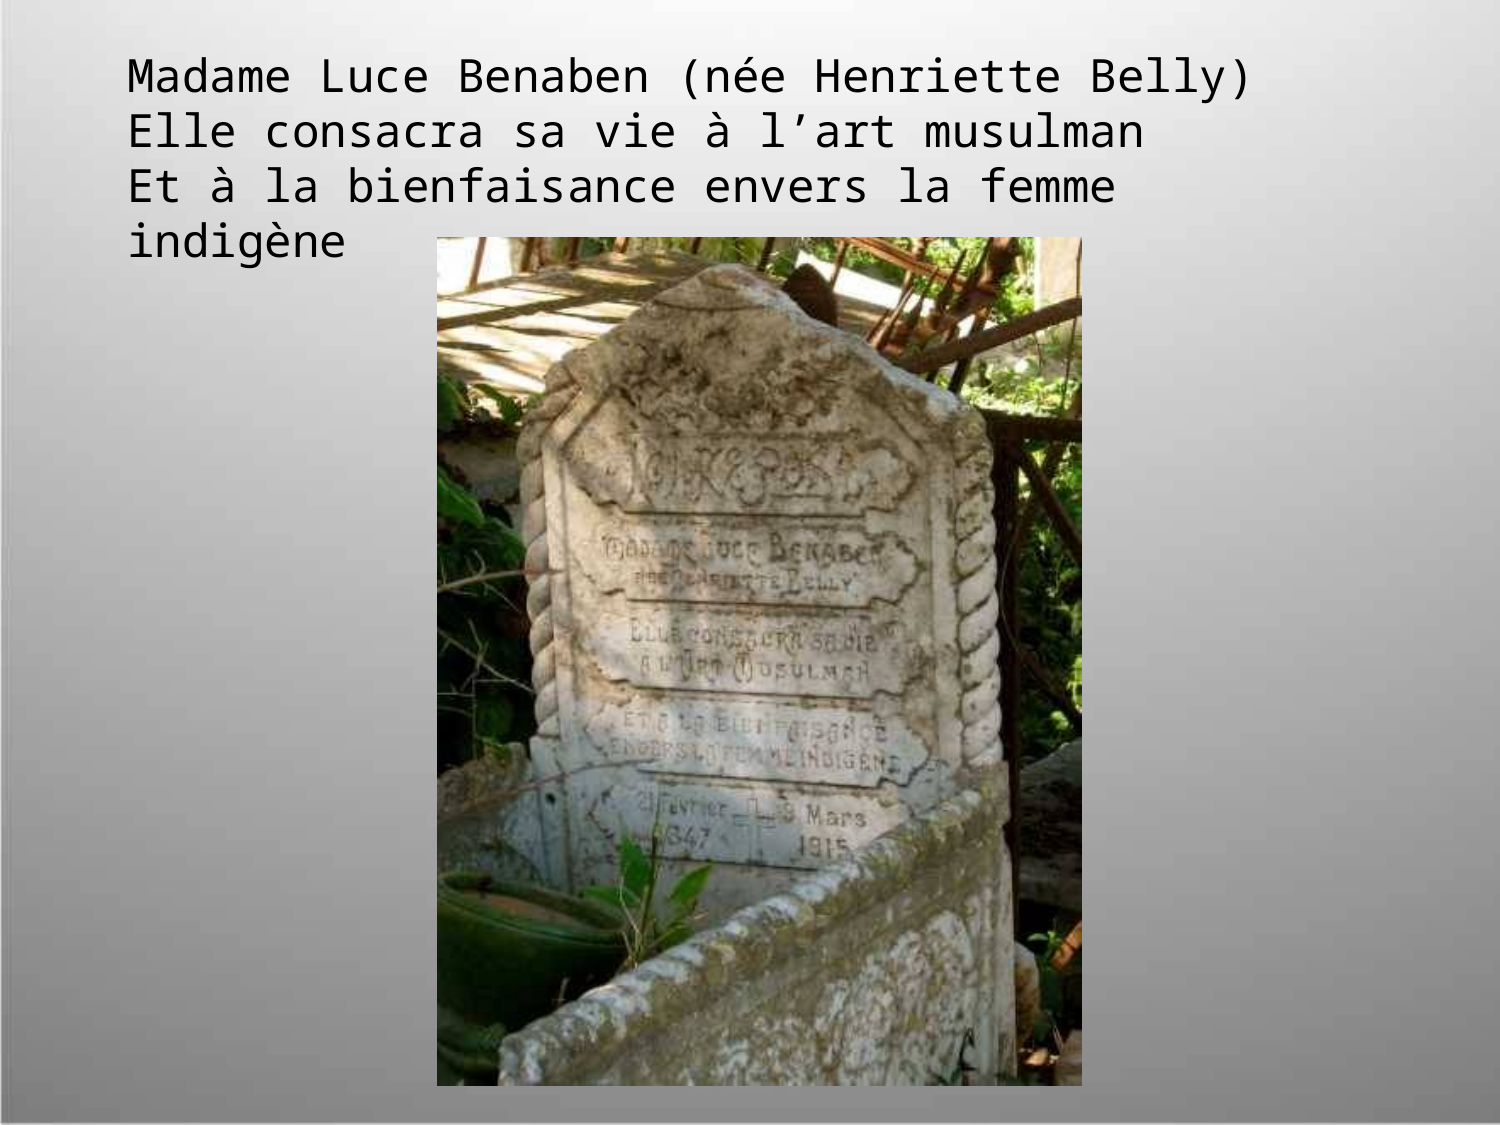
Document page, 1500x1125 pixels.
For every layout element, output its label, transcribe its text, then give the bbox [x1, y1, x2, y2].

title Madame Luce Benaben (née Henriette Belly) Elle consacra sa vie à l’art musulman Et à la bienfaisance envers la femme indigène [112, 37, 1375, 276]
picture [0, 0, 1500, 1125]
